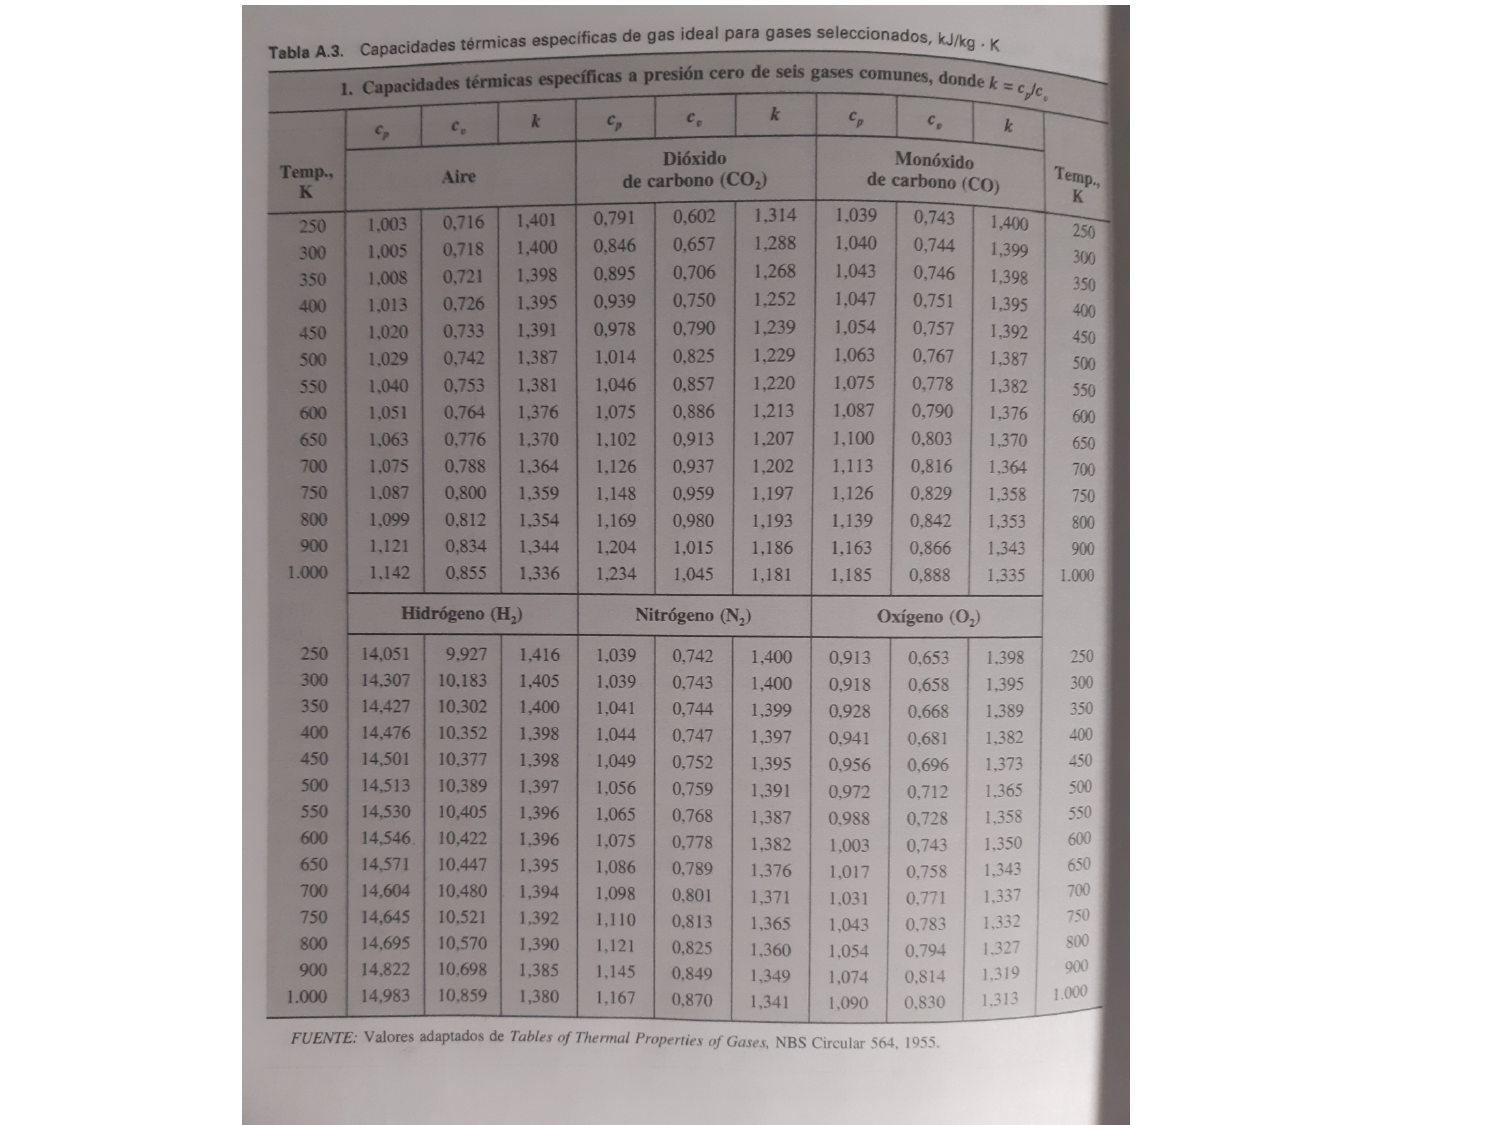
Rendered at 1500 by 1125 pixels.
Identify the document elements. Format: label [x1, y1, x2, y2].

picture [242, 5, 1130, 1125]
